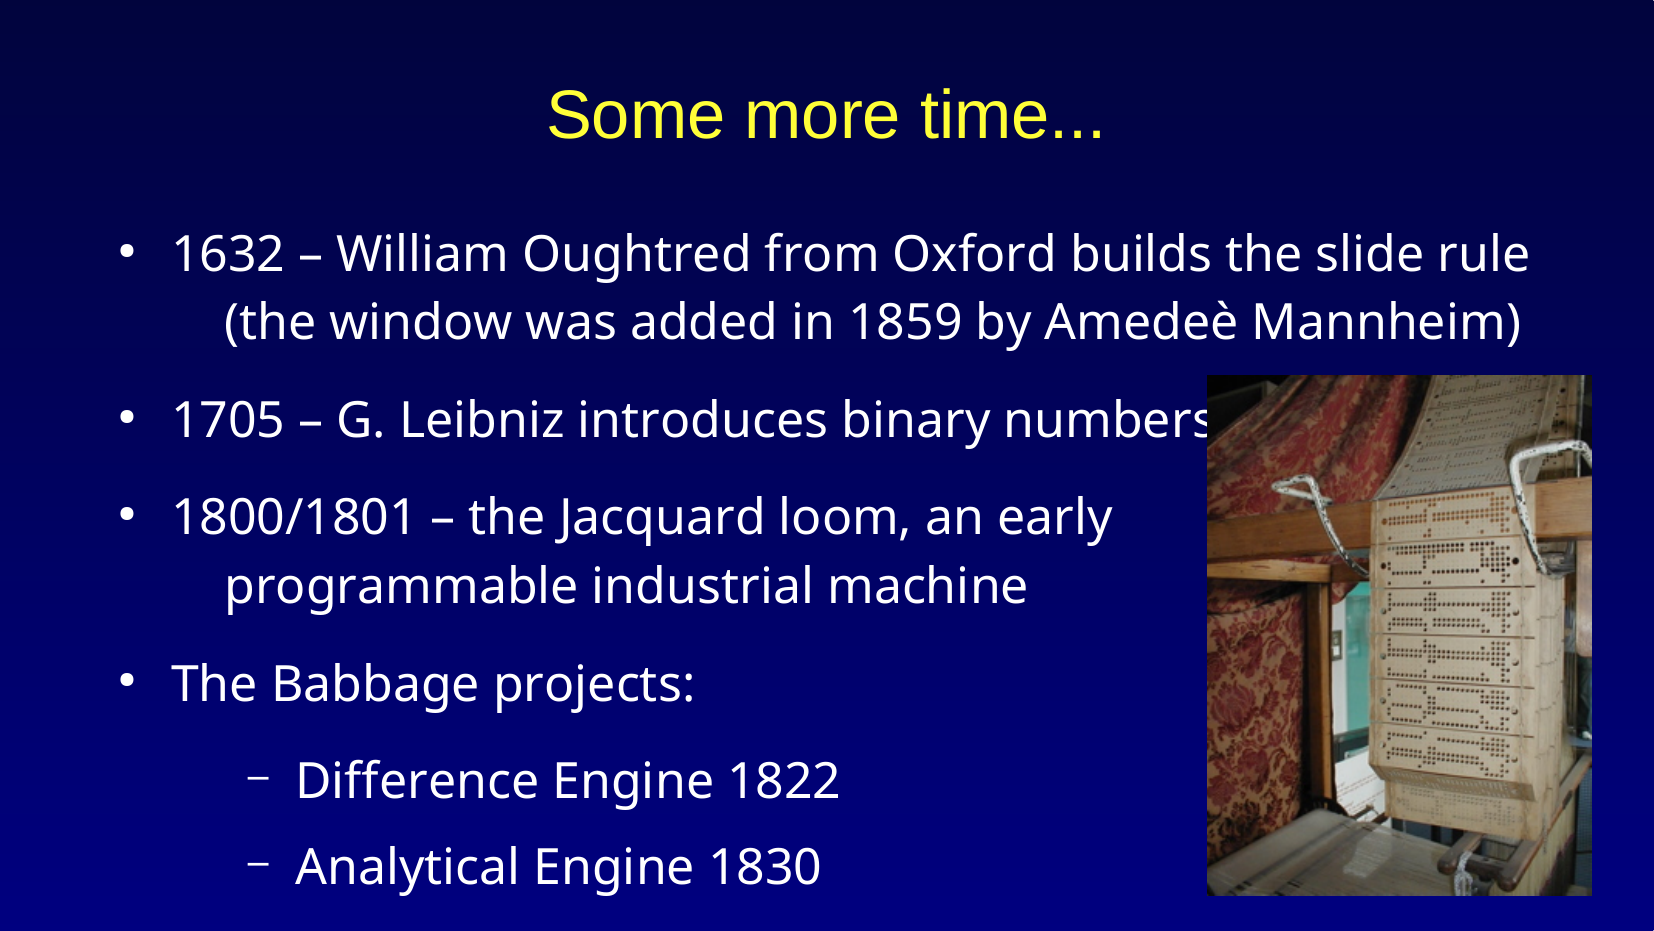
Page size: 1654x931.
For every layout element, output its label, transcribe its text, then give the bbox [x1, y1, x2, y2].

picture [1207, 375, 1592, 896]
list 1632 – William Oughtred from Oxford builds the slide rule (the window was added in 1859 by Amedeè Mannheim) 1705 – G. Leibniz introduces binary numbers 1800/1801 – the Jacquard loom, an early programmable industrial machine The Babbage projects: Difference Engine 1822 Analytical Engine 1830 [82, 217, 1571, 882]
title Some more time... [82, 37, 1571, 193]
